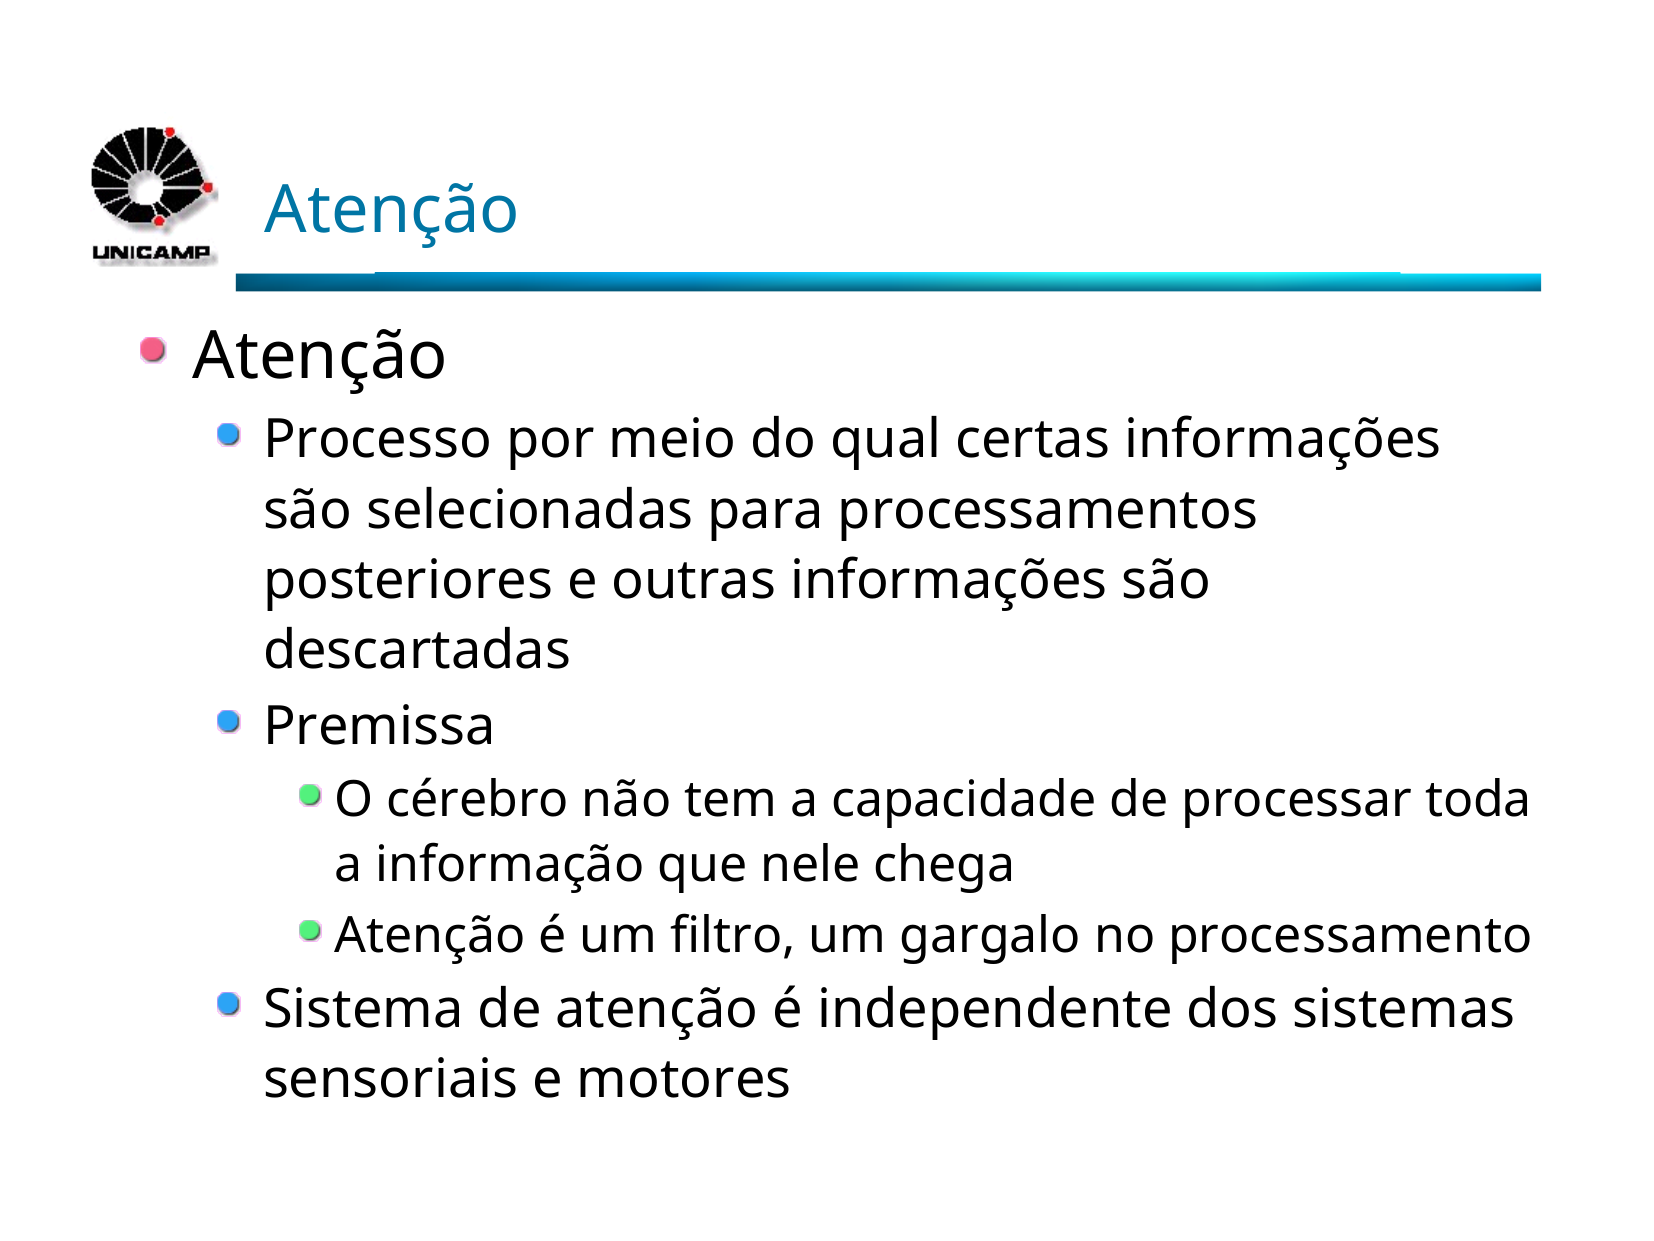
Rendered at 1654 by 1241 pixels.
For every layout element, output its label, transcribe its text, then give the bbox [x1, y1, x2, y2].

picture [125, 272, 1654, 295]
list Atenção Processo por meio do qual certas informações são selecionadas para processamentos posteriores e outras informações são descartadas Premissa O cérebro não tem a capacidade de processar toda a informação que nele chega Atenção é um filtro, um gargalo no processamento Sistema de atenção é independente dos sistemas sensoriais e motores [121, 309, 1534, 1167]
title Atenção [264, 42, 1534, 250]
